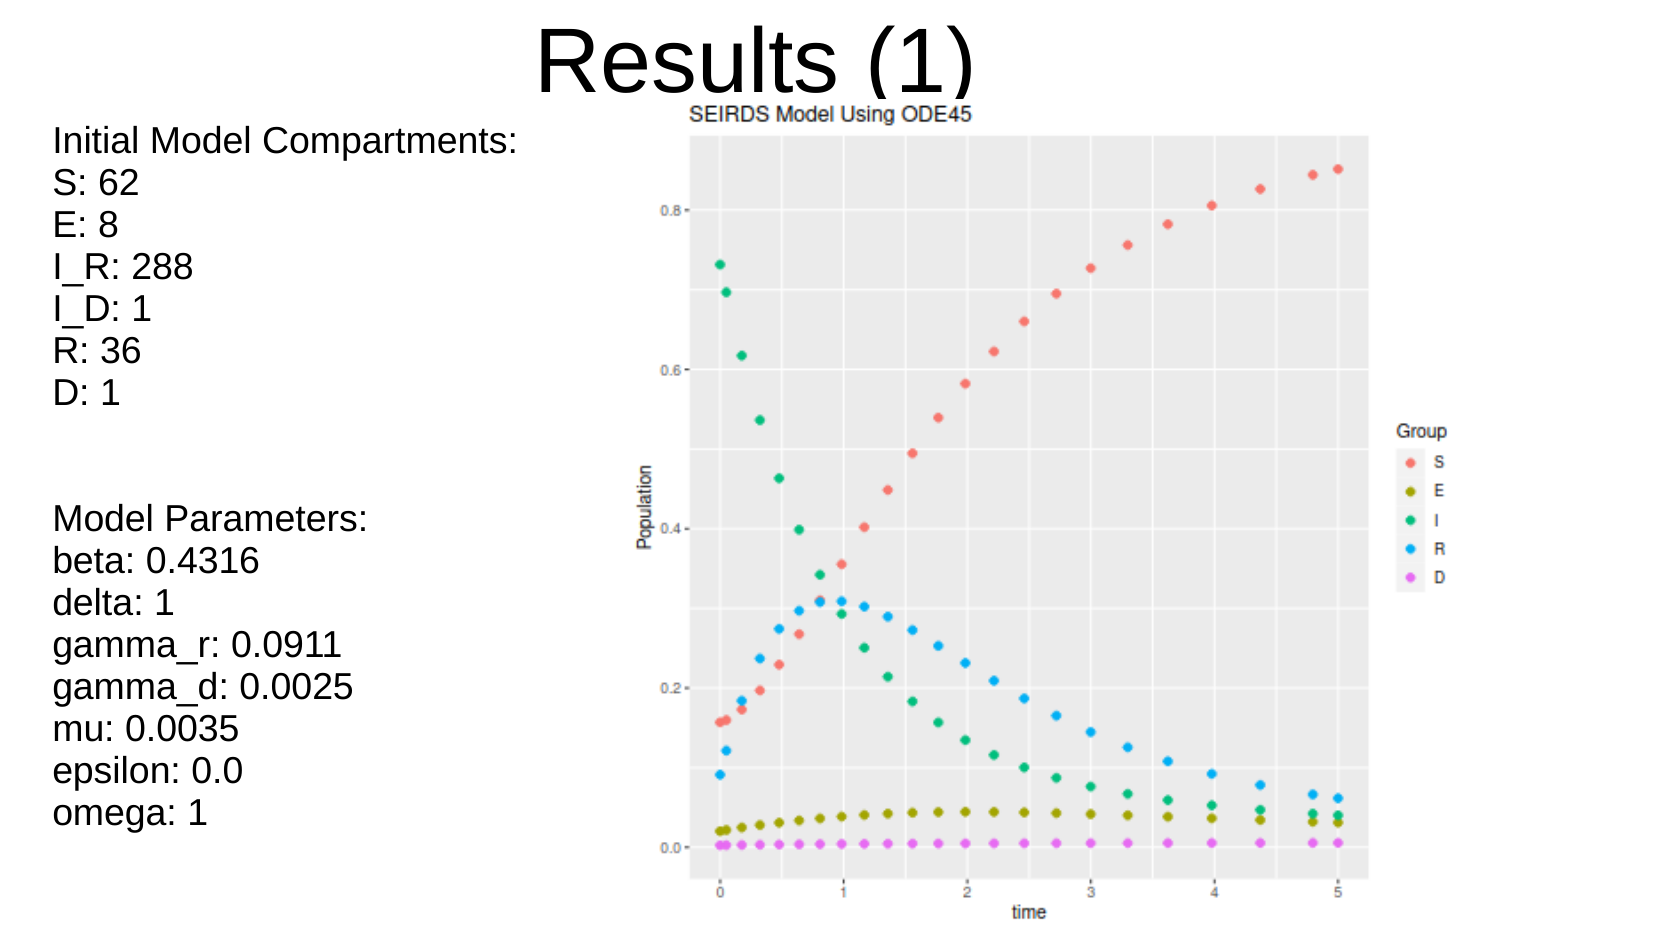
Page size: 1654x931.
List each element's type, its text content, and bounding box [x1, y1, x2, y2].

picture [630, 99, 1463, 929]
text_box Initial Model Compartments: S: 62 E: 8 I_R: 288 I_D: 1 R: 36 D: 1 Model Parameters: beta: 0.4316 delta: 1 gamma_r: 0.0911 gamma_d: 0.0025 mu: 0.0035 epsilon: 0.0 omega: 1 [37, 112, 563, 884]
title Results (1) [11, 9, 1501, 113]
